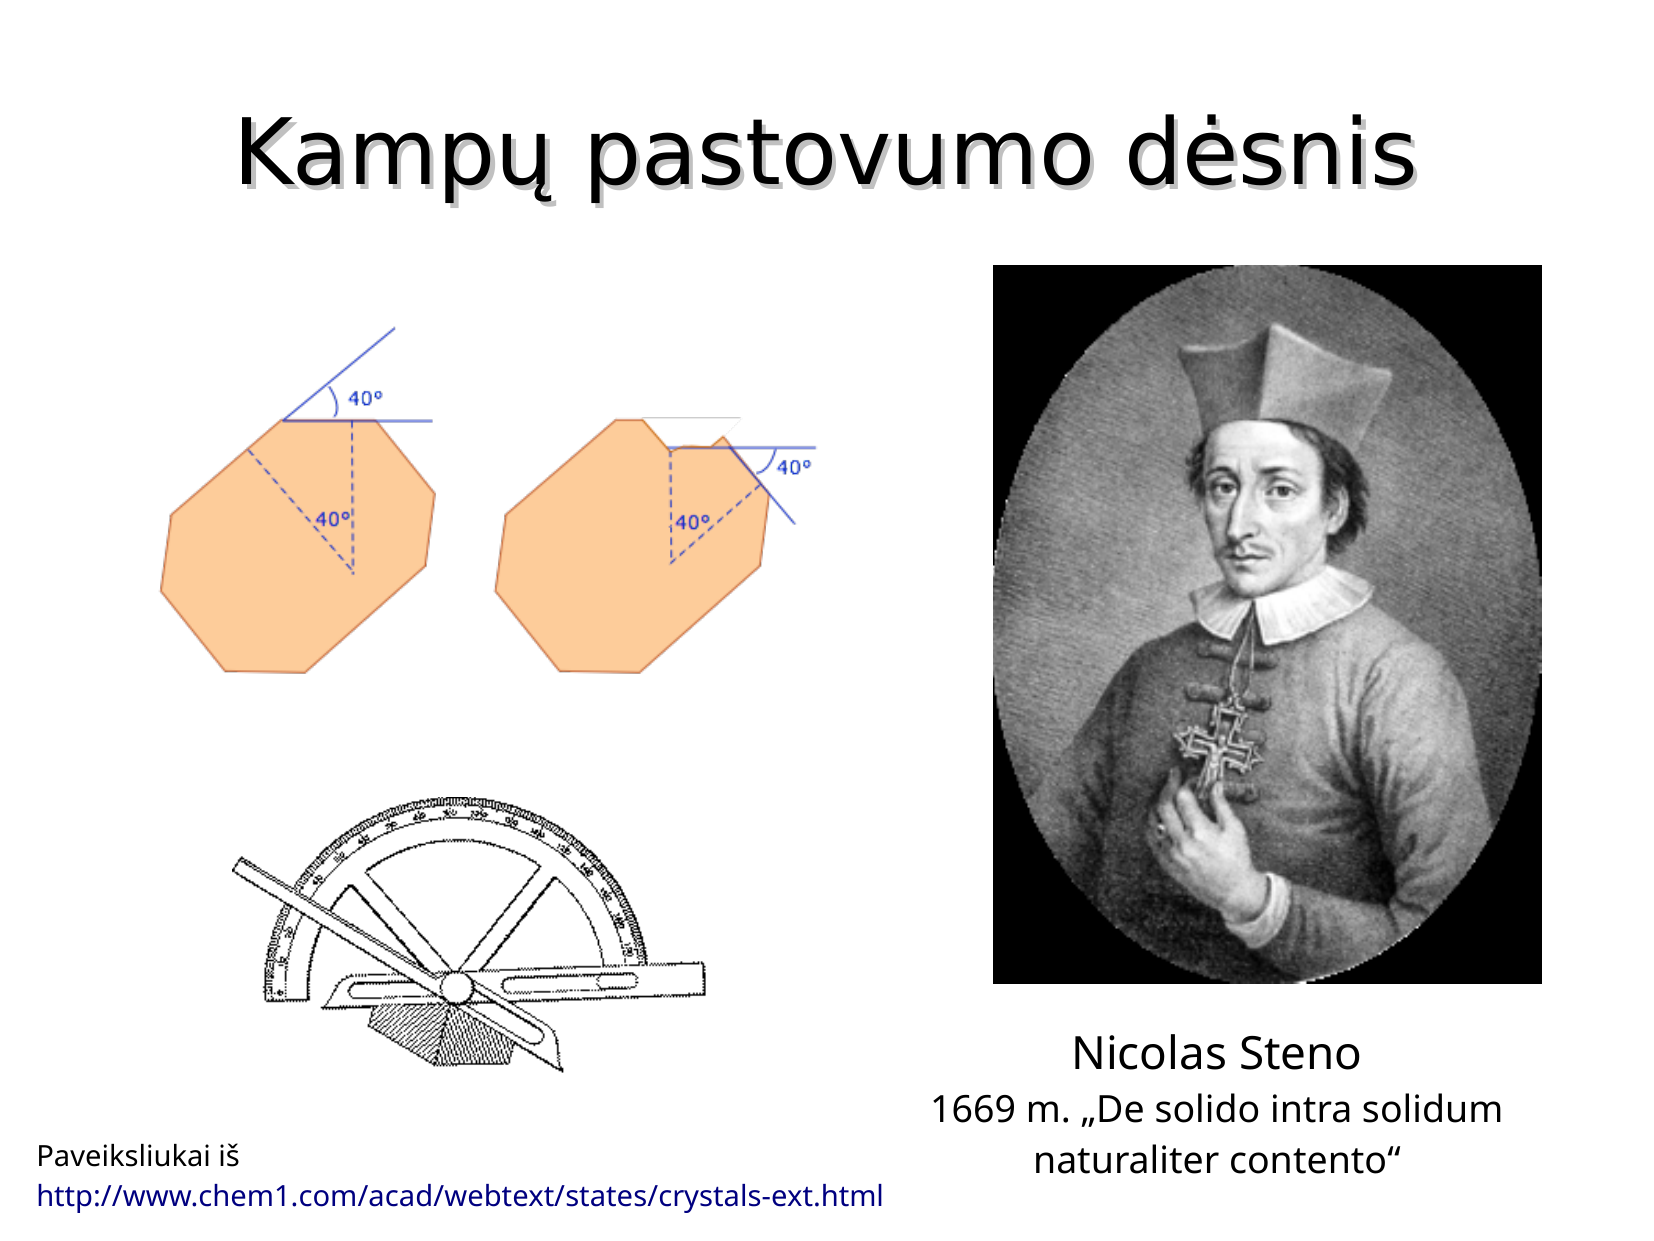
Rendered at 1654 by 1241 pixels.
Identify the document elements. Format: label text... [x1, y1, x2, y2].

text_box Paveiksliukai iš http://www.chem1.com/acad/webtext/states/crystals-ext.html [21, 1128, 968, 1214]
picture [156, 324, 827, 677]
title Kampų pastovumo dėsnis [82, 49, 1571, 257]
picture [232, 797, 709, 1076]
text_box Nicolas Steno 1669 m. „De solido intra solidum naturaliter contento“ [915, 1012, 1620, 1175]
picture [993, 265, 1542, 984]
